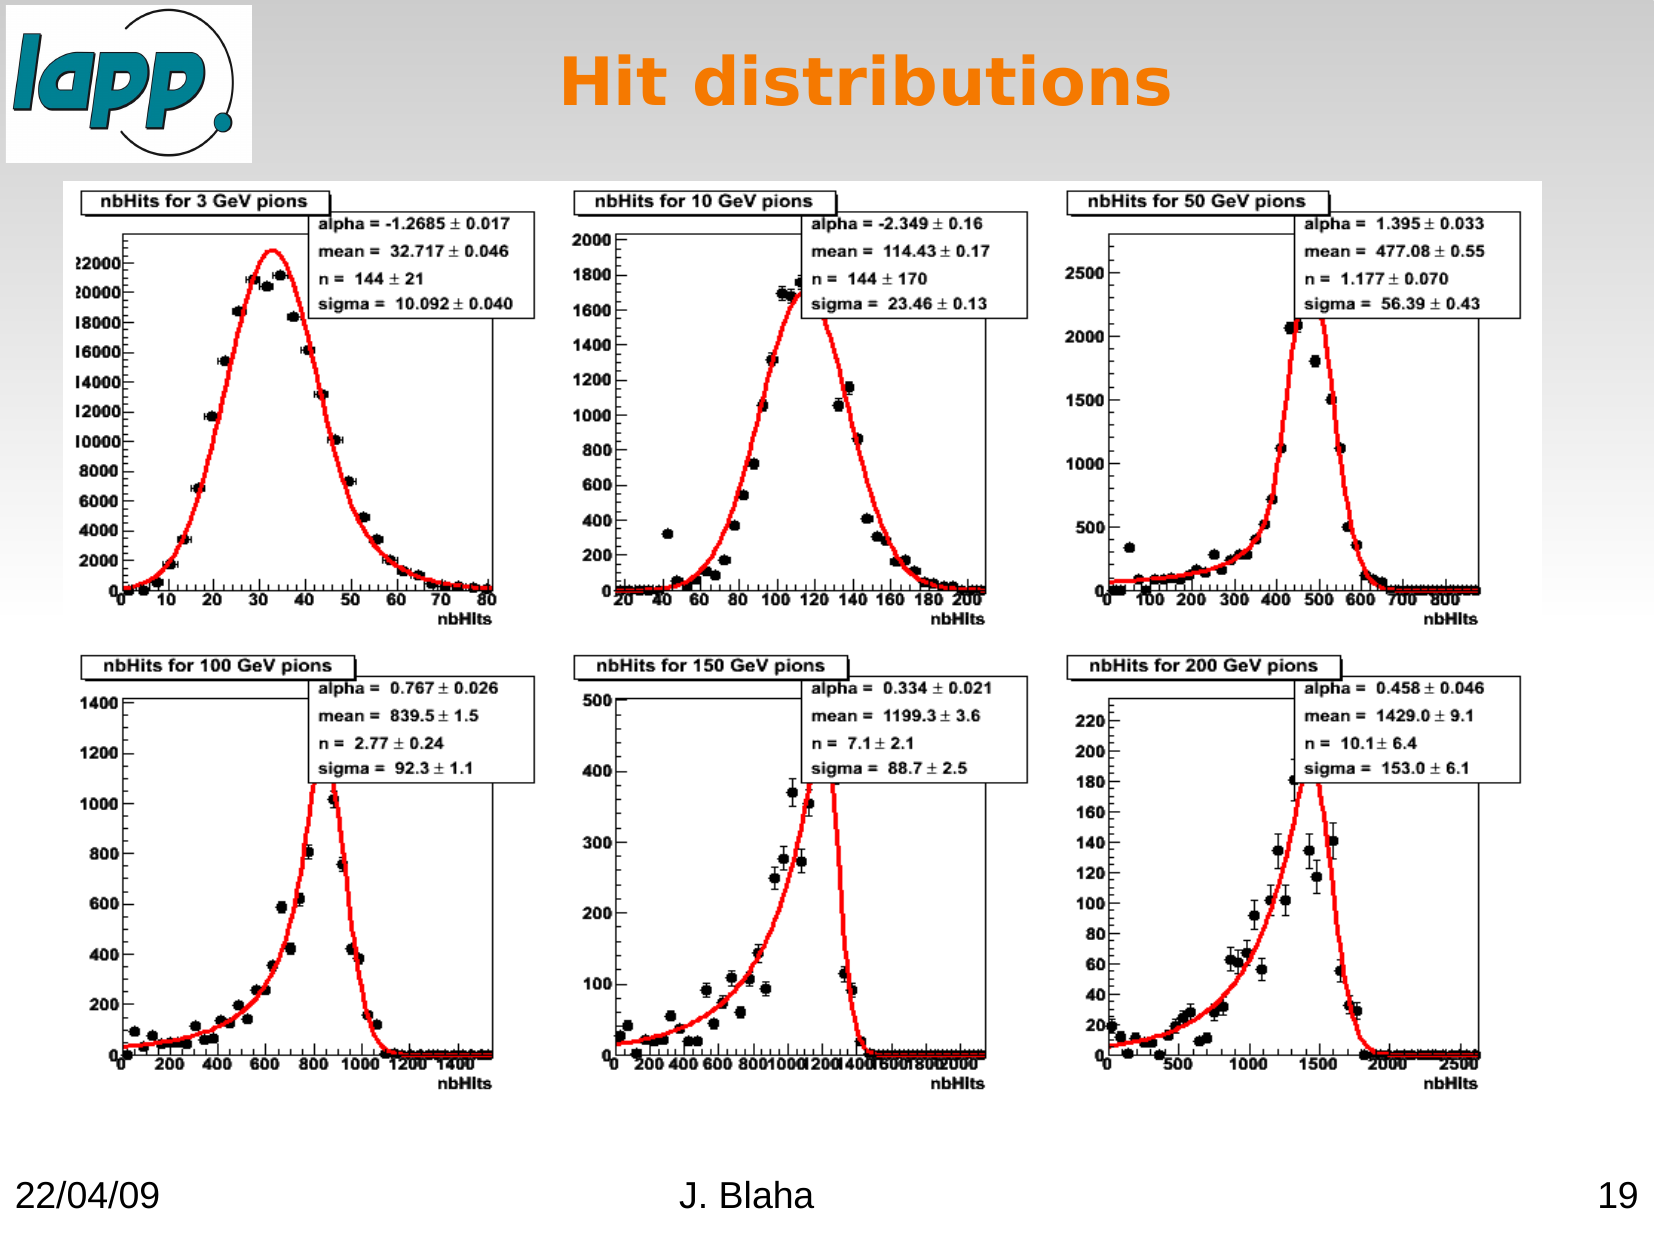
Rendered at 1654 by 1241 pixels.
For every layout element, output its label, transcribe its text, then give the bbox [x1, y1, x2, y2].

picture [5, 5, 252, 163]
title Hit distributions [148, 8, 1654, 157]
text_box J. Blaha [653, 1167, 1000, 1241]
text_box 22/04/09 [0, 1167, 177, 1241]
text_box 3 [1574, 1167, 1654, 1241]
picture [63, 181, 1542, 1110]
